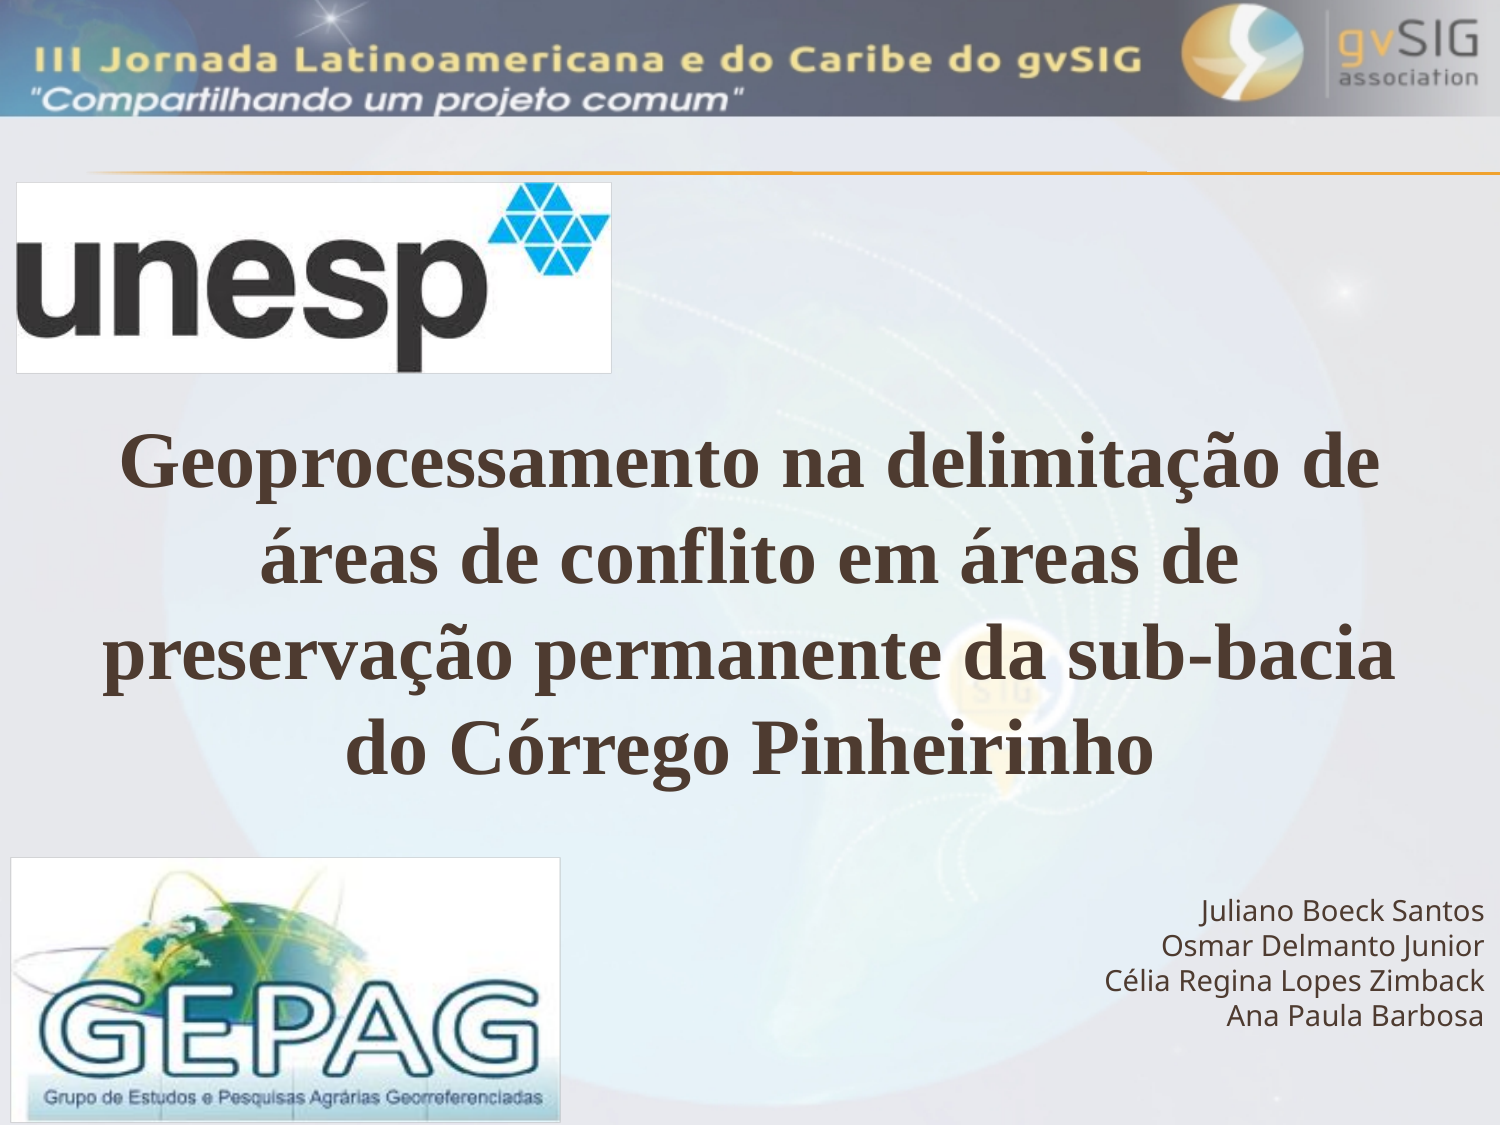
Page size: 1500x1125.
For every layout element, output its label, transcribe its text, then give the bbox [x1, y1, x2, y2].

title Juliano Boeck Santos Osmar Delmanto Junior Célia Regina Lopes Zimback Ana Paula Barbosa [1087, 874, 1500, 1051]
picture [0, 0, 1500, 1125]
list Geoprocessamento na delimitação de áreas de conflito em áreas de preservação permanente da sub-bacia do Córrego Pinheirinho [37, 399, 1463, 801]
